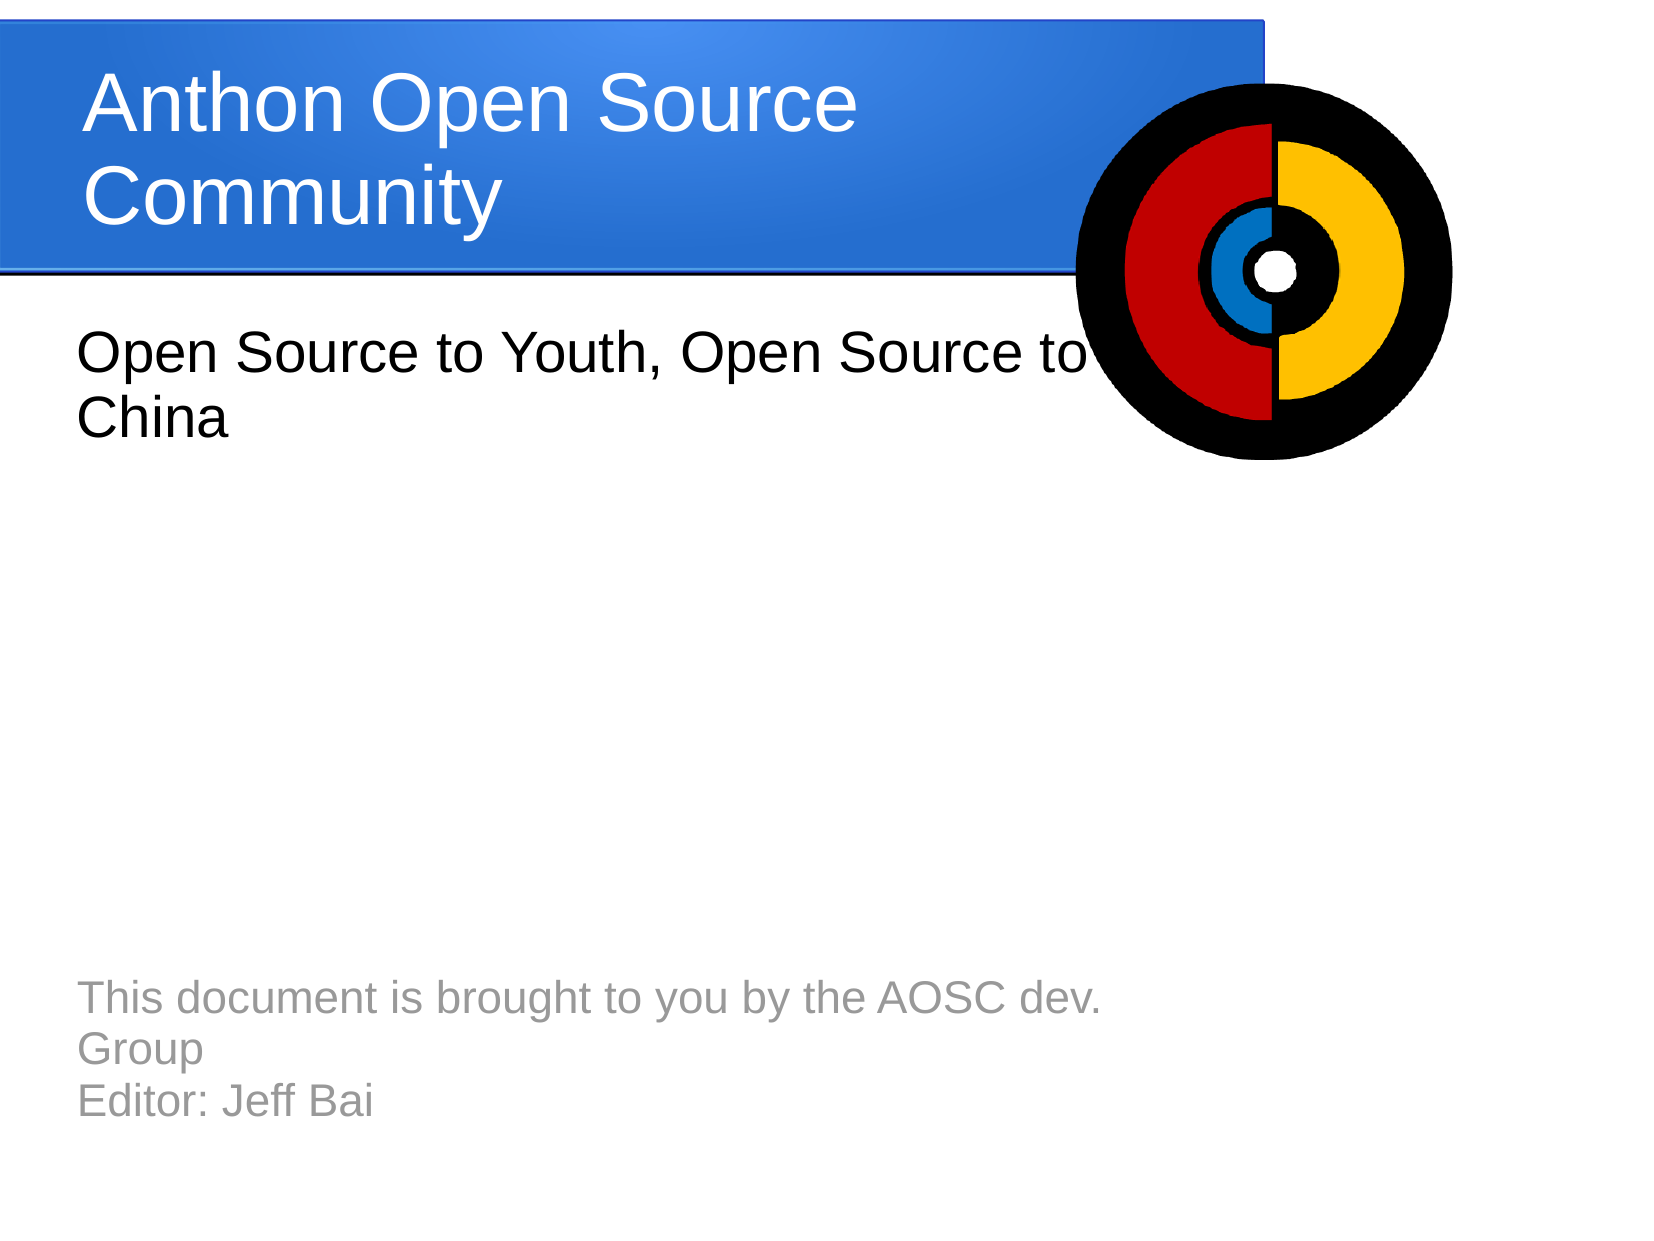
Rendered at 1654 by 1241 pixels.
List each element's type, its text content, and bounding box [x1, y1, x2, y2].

title Anthon Open Source Community [82, 47, 1235, 252]
subtitle Open Source to Youth, Open Source to China This document is brought to you by the AOSC dev. Group Editor: Jeff Bai [76, 300, 1180, 1146]
picture [1068, 76, 1459, 467]
